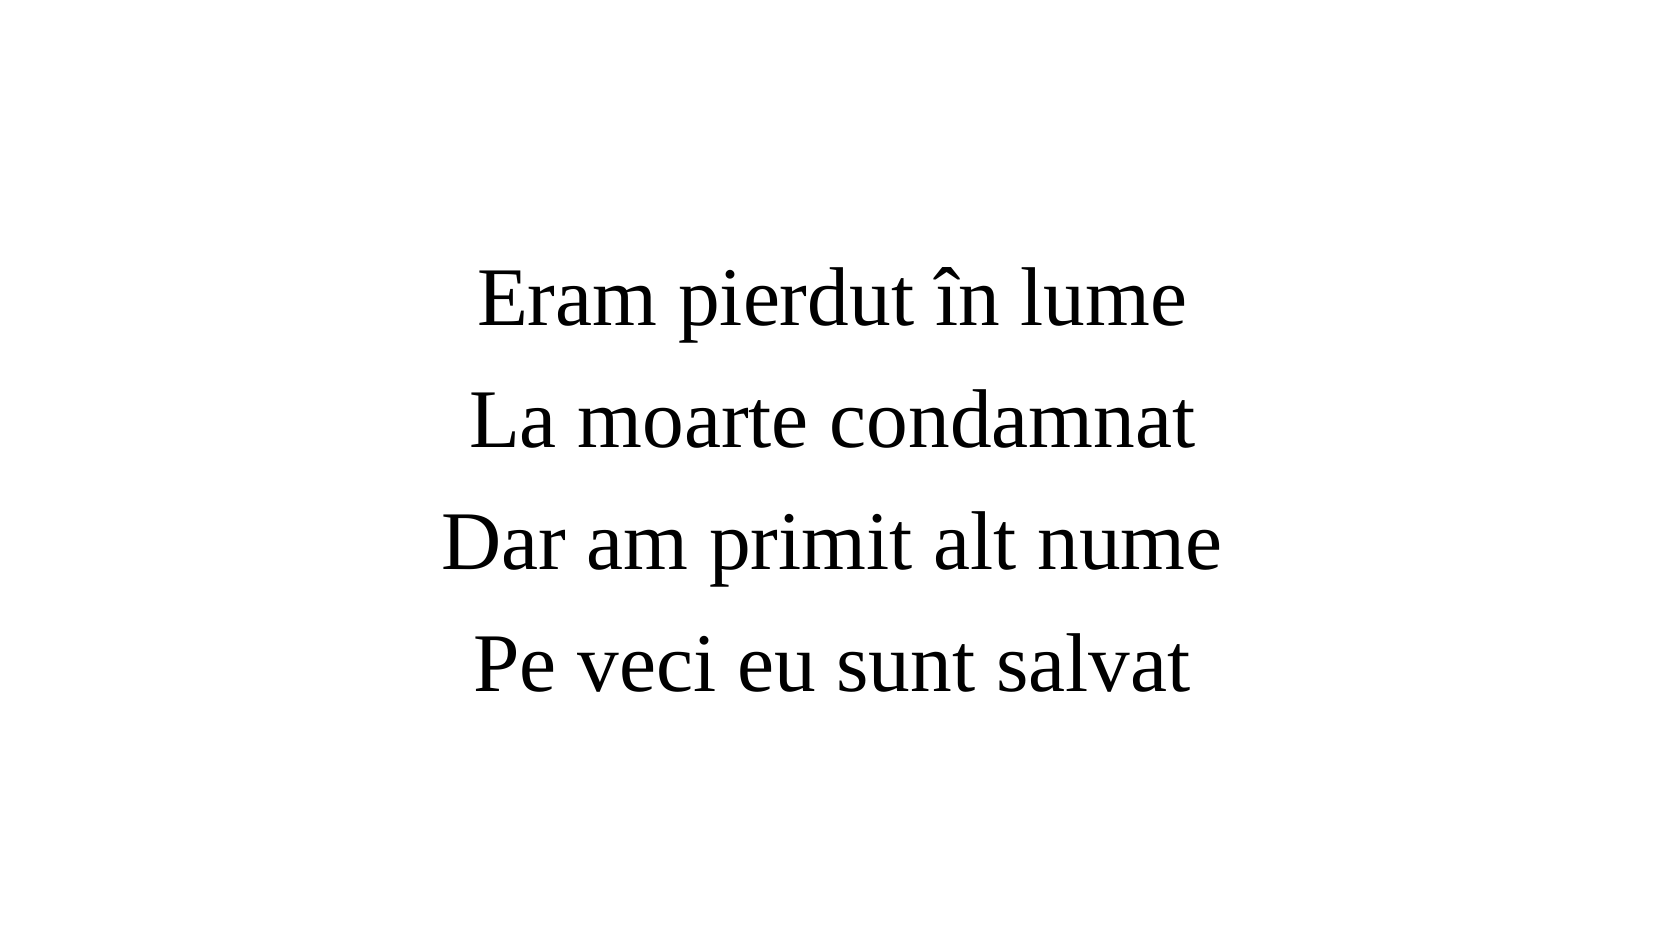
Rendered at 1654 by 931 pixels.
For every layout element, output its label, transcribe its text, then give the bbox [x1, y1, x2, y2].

subtitle Eram pierdut în lume La moarte condamnat Dar am primit alt nume Pe veci eu sunt salvat [94, 242, 1571, 709]
